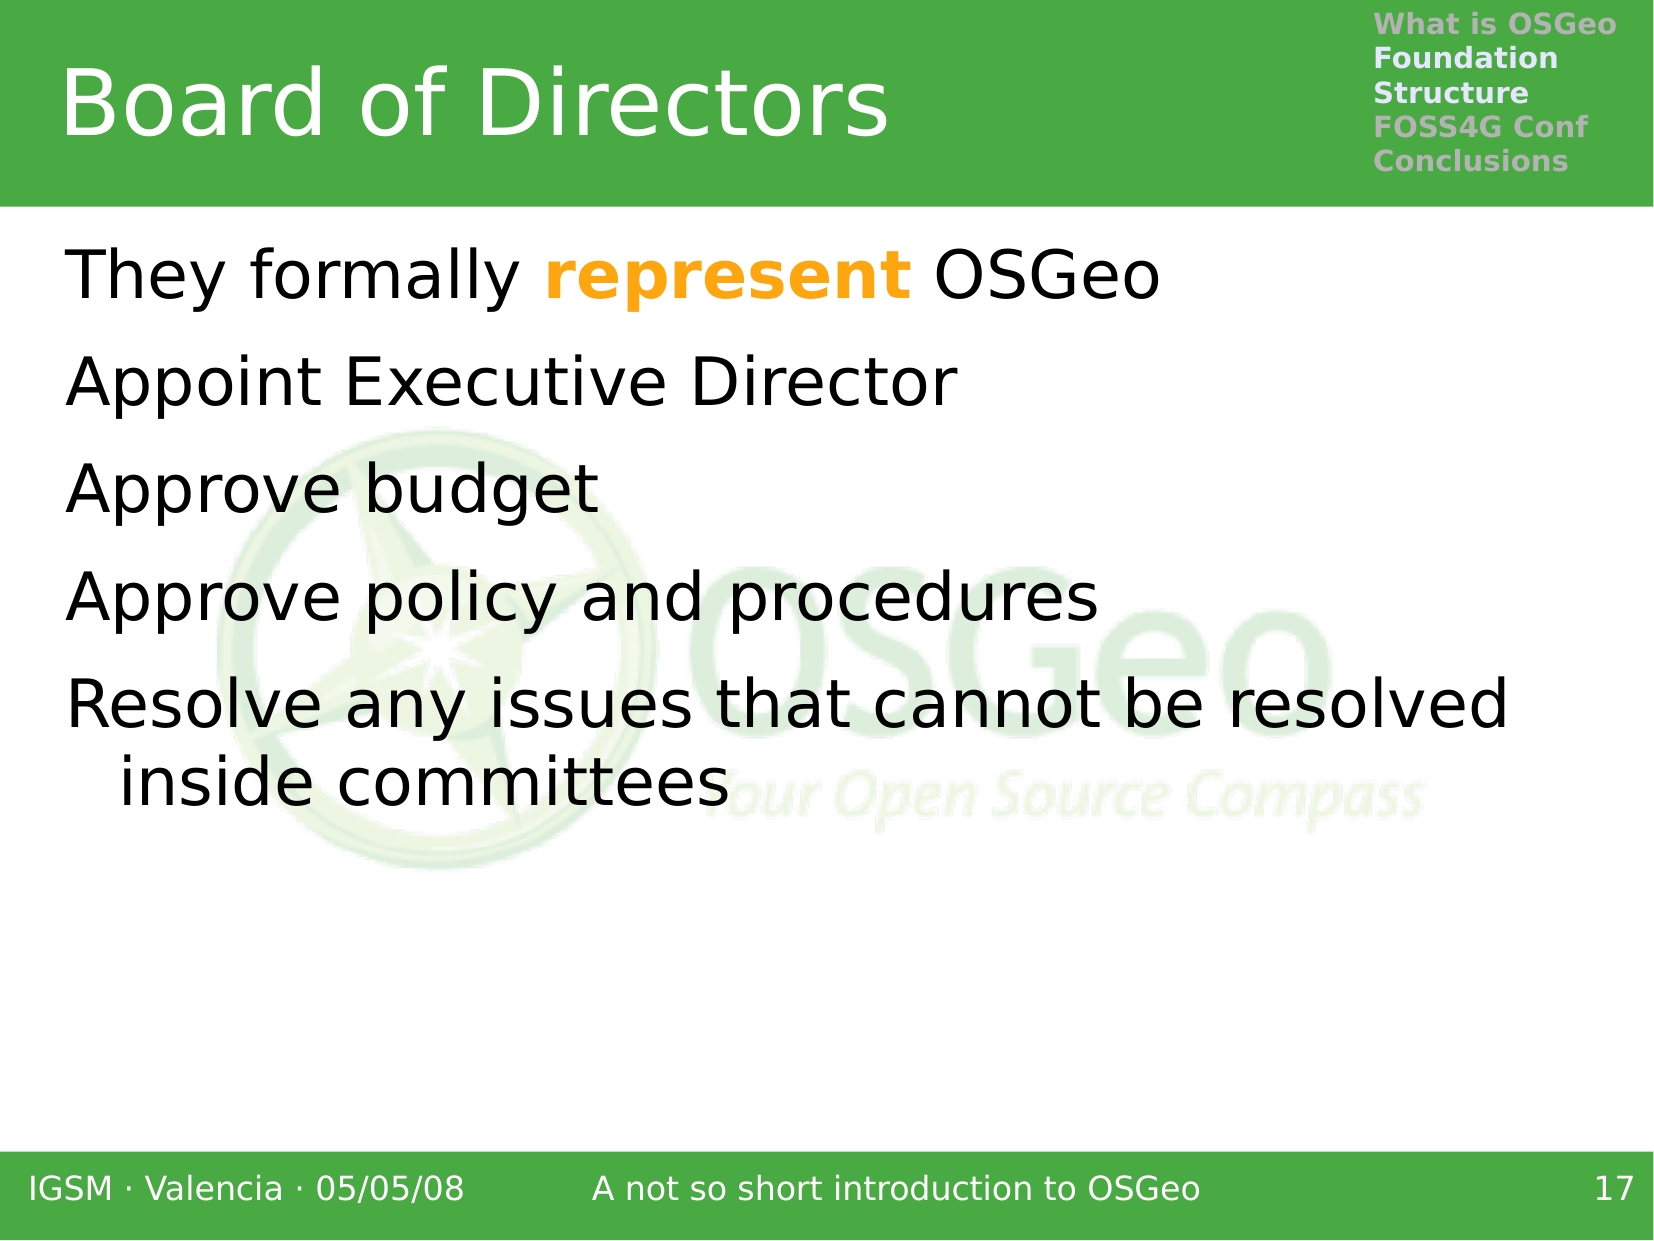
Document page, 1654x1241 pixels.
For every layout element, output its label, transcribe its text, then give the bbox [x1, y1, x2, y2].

title Board of Directors [59, 29, 1358, 178]
list They formally represent OSGeo Appoint Executive Director Approve budget Approve policy and procedures Resolve any issues that cannot be resolved inside committees [47, 236, 1595, 1108]
text_box What is OSGeo Foundation Structure FOSS4G Conf Conclusions [1358, 0, 1654, 207]
